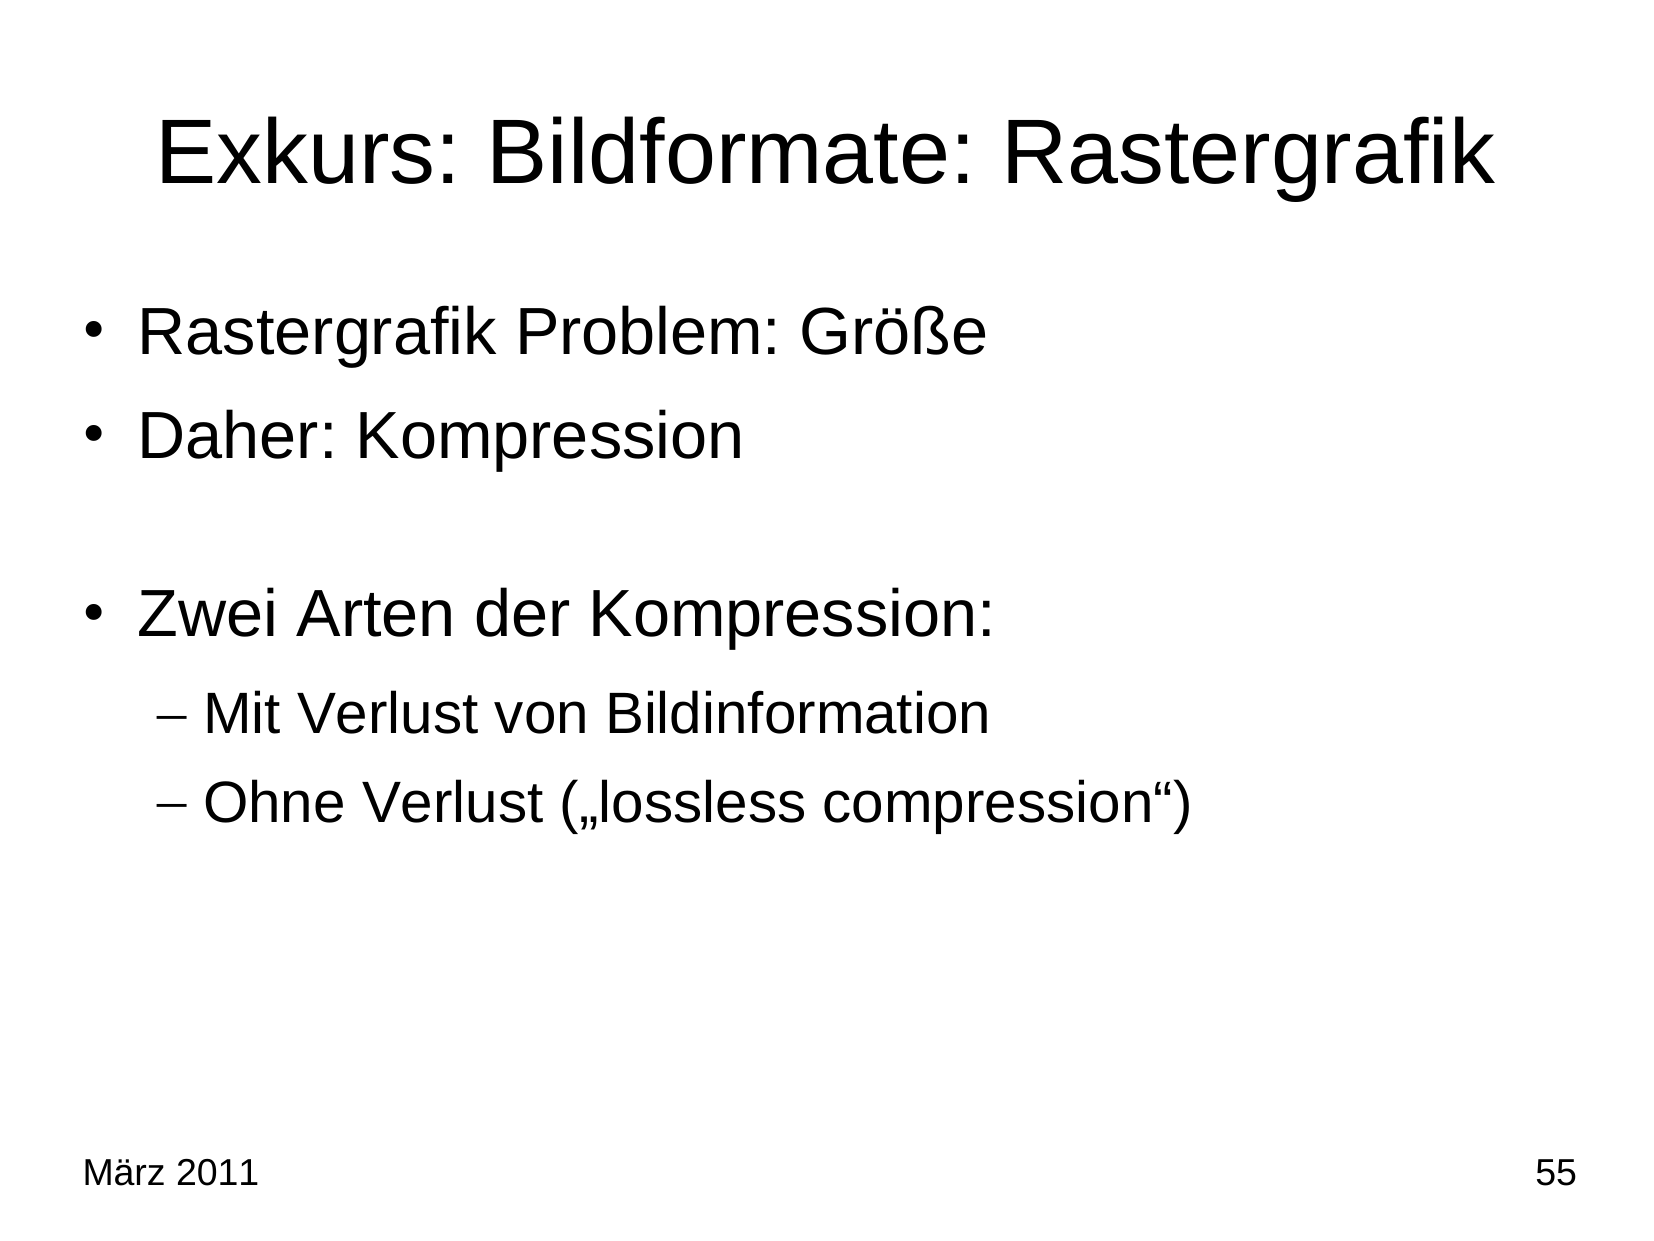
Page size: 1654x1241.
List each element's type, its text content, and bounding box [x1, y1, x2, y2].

title Exkurs: Bildformate: Rastergrafik [82, 49, 1571, 257]
list Rastergrafik Problem: Größe Daher: Kompression Zwei Arten der Kompression: Mit Verlust von Bildinformation Ohne Verlust („lossless compression“) [82, 290, 1571, 1109]
